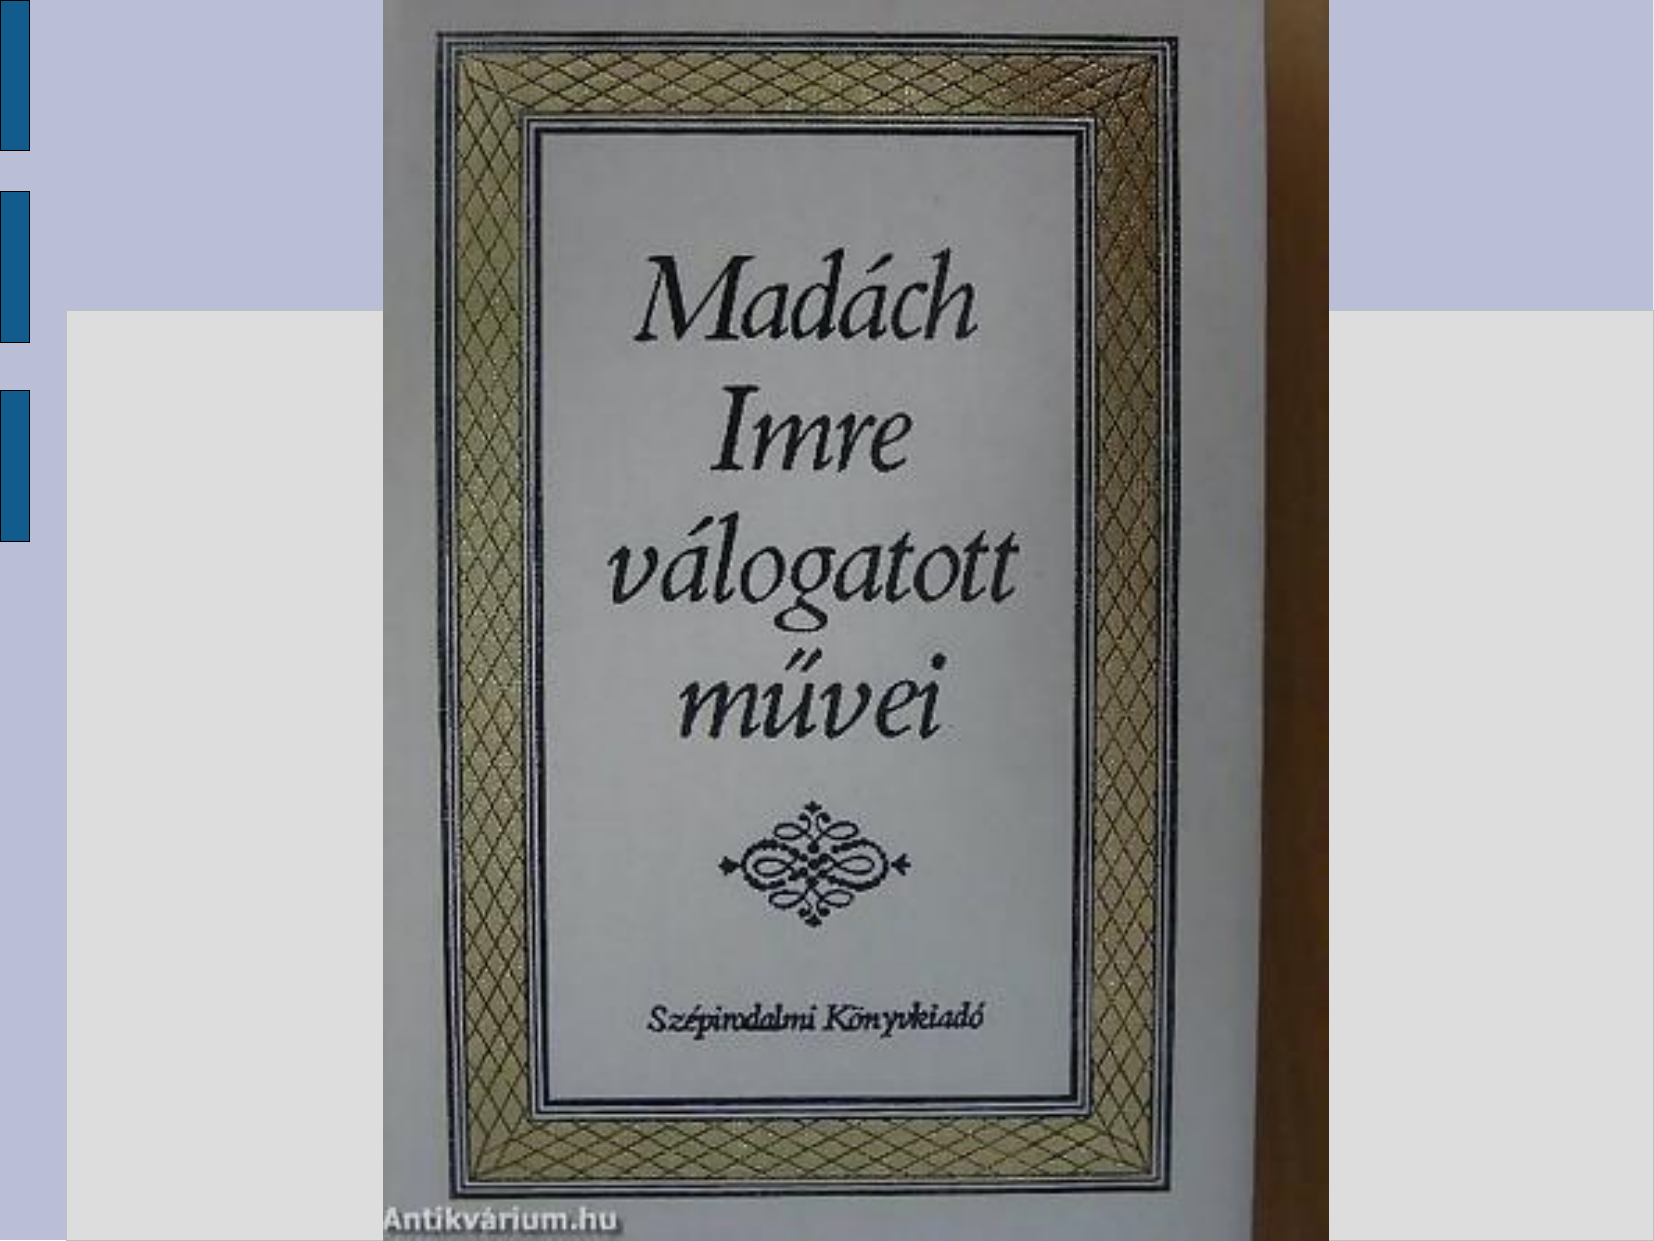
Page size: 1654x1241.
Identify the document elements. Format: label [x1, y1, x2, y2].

picture [383, 0, 1329, 1241]
